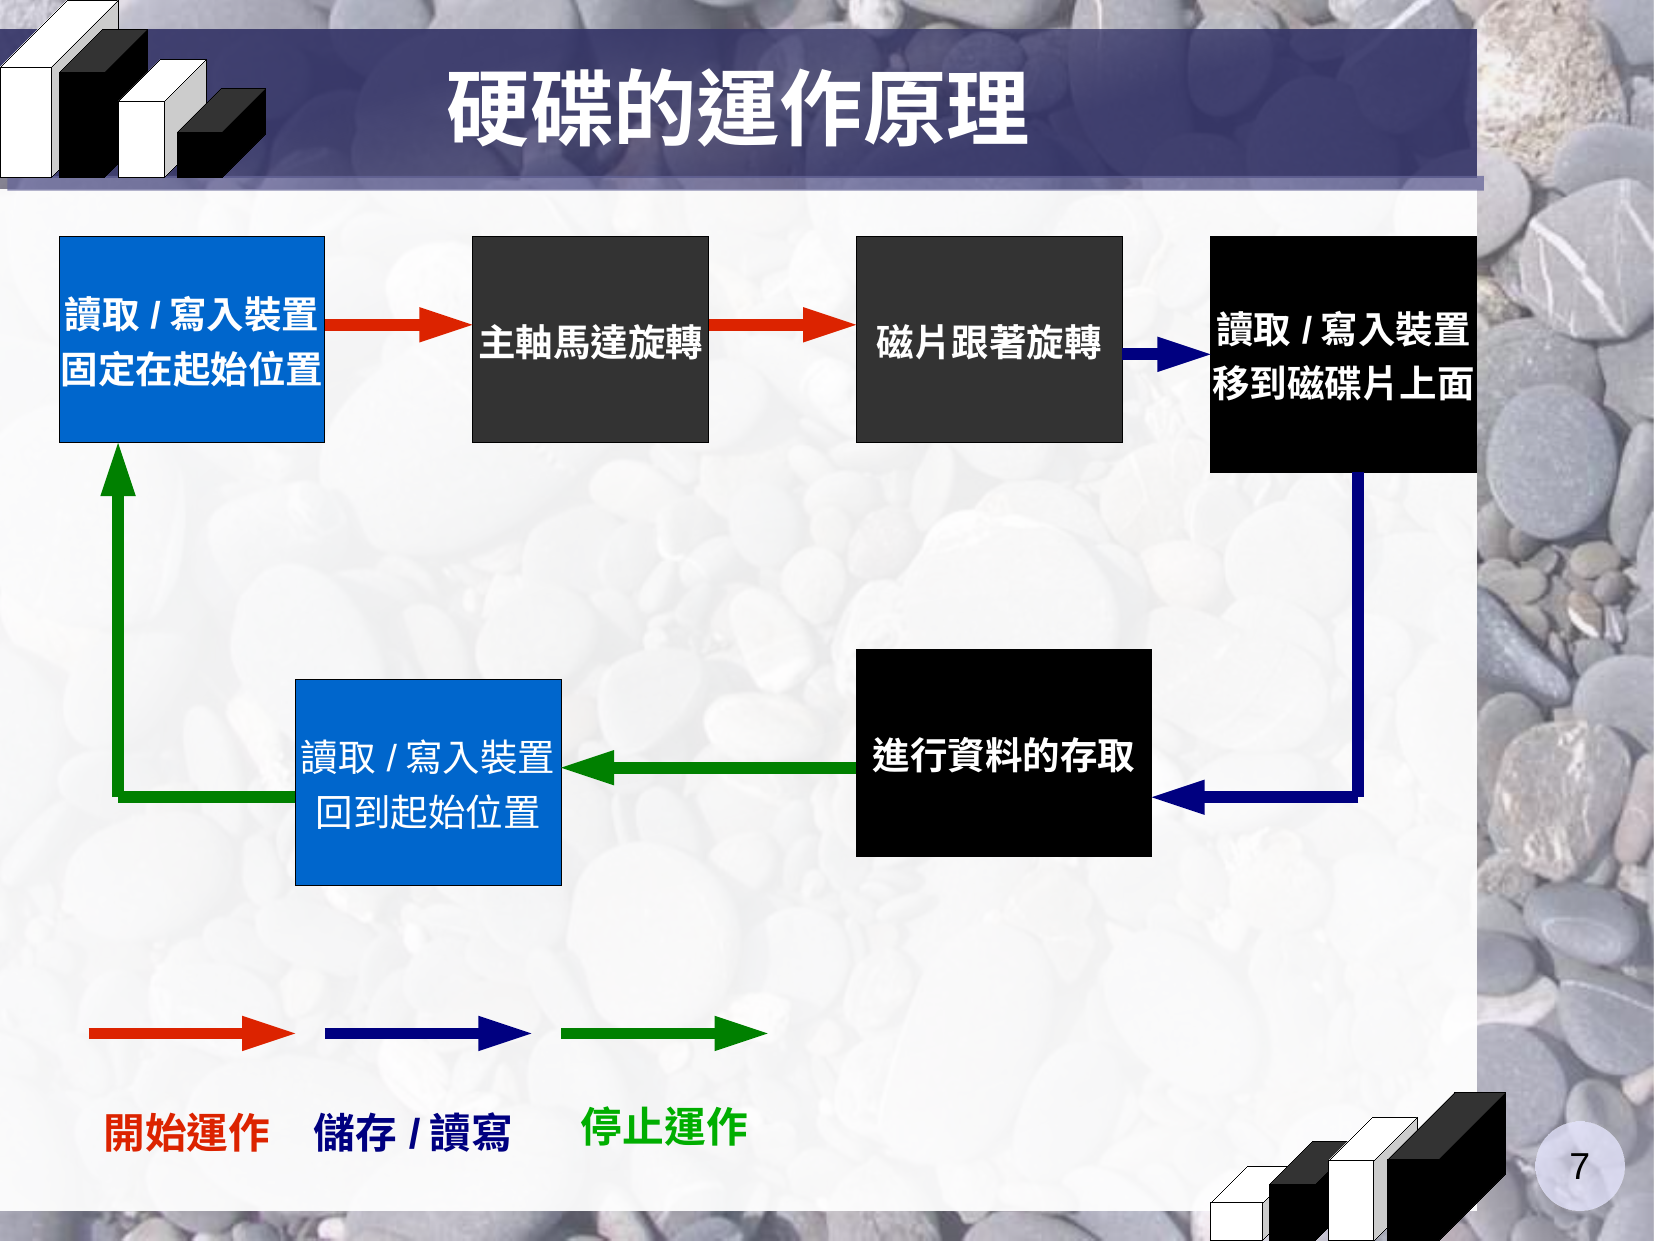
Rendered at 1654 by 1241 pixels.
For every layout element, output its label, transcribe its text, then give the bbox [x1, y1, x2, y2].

text_box 讀取/寫入裝置 移到磁碟片上面 [1210, 236, 1477, 473]
text_box 磁片跟著旋轉 [856, 236, 1123, 443]
text_box 進行資料的存取 [856, 649, 1152, 857]
title 硬碟的運作原理 [29, 53, 1447, 154]
text_box 開始運作 [88, 1092, 296, 1158]
text_box 儲存/讀寫 [295, 1092, 532, 1159]
text_box 讀取/寫入裝置 回到起始位置 [295, 679, 562, 886]
text_box 主軸馬達旋轉 [472, 236, 709, 443]
text_box 停止運作 [472, 1086, 857, 1152]
text_box 讀取/寫入裝置 固定在起始位置 [59, 236, 325, 443]
